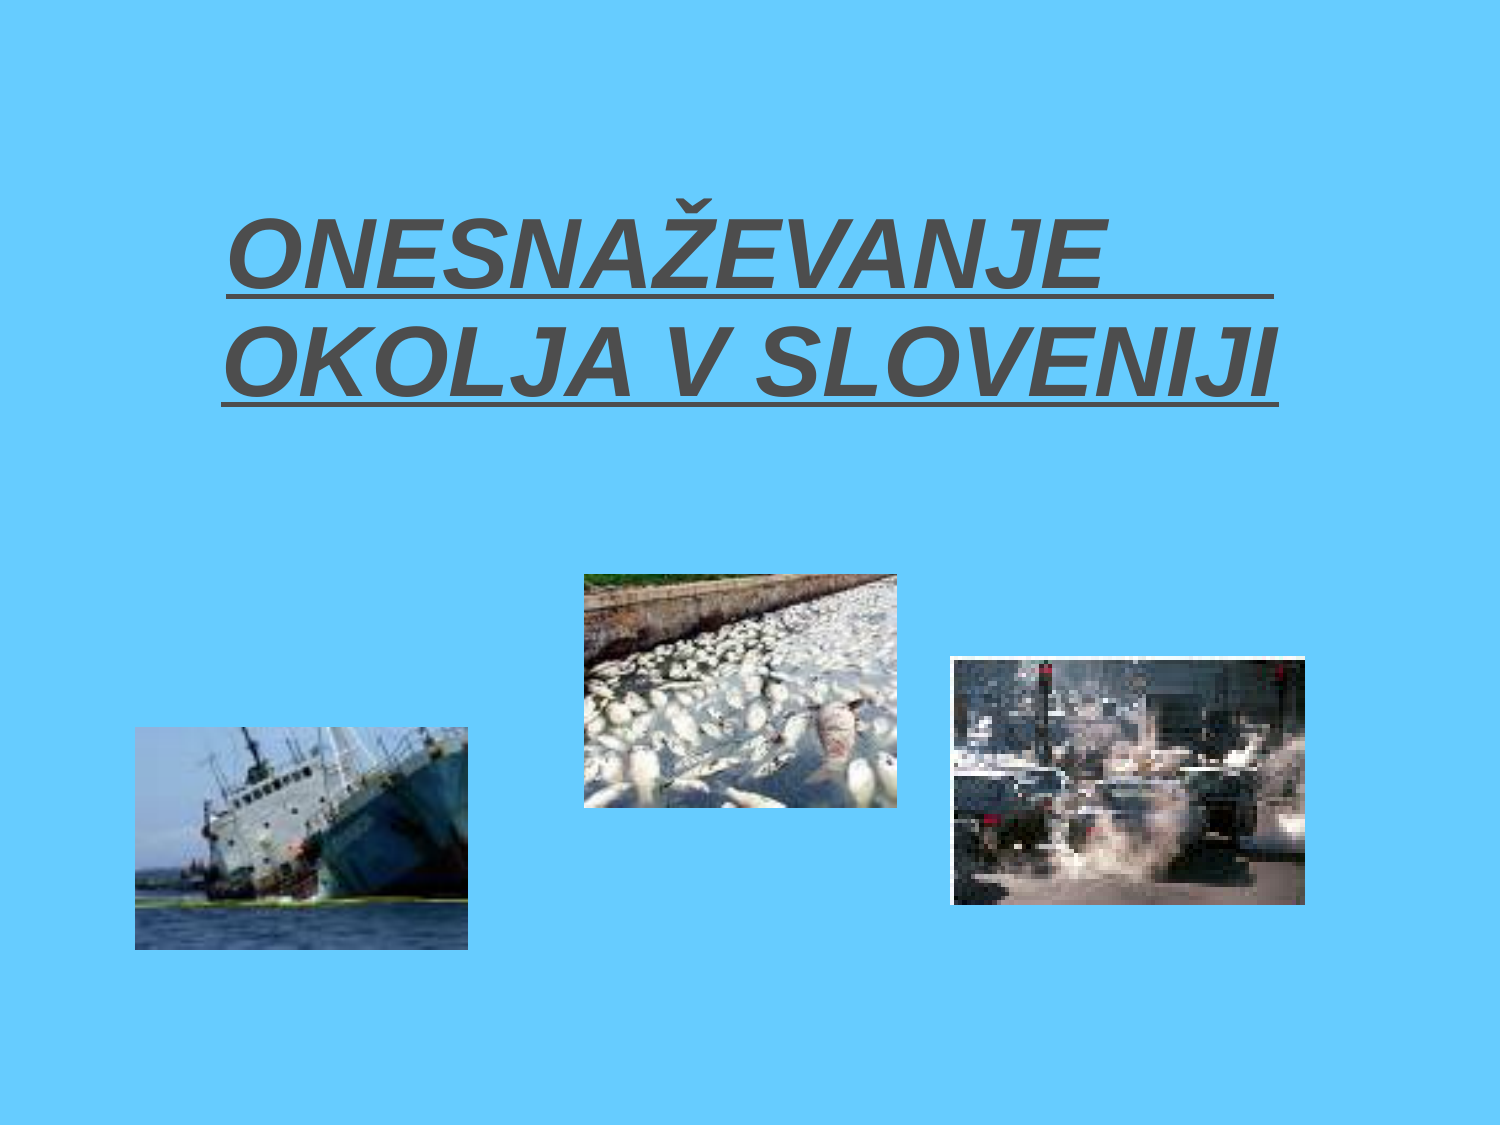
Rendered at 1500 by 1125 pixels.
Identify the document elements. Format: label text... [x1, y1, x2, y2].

picture [135, 727, 468, 950]
picture [950, 656, 1305, 905]
subtitle ONESNAŽEVANJE OKOLJA V SLOVENIJI [0, 54, 1500, 1125]
picture [584, 574, 897, 808]
